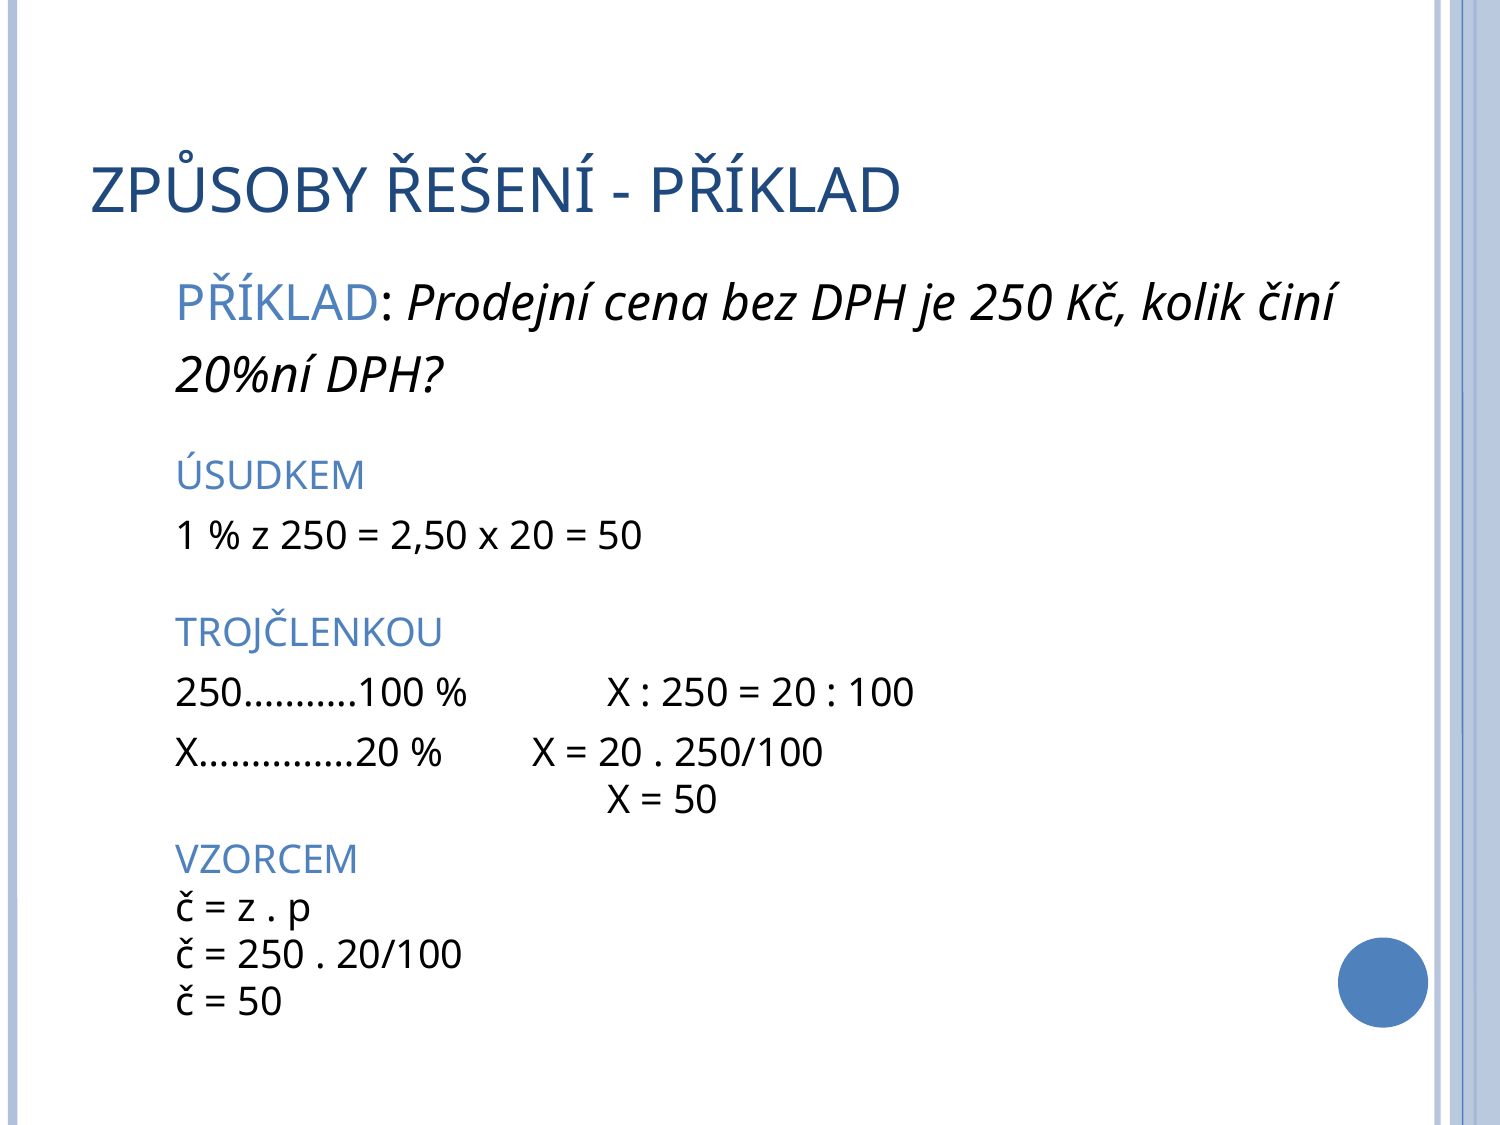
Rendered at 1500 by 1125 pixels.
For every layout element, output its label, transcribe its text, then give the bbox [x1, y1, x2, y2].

title Způsoby řešení - příklad [75, 45, 1300, 233]
list PŘÍKLAD: Prodejní cena bez DPH je 250 Kč, kolik činí 20%ní DPH? ÚSUDKEM 1 % z 250 = 2,50 x 20 = 50 TROJČLENKOU 250………..100 % X : 250 = 20 : 100 X……………20 % X = 20 . 250/100 X = 50 VZORCEM č = z . p č = 250 . 20/100 č = 50 [75, 262, 1377, 1062]
